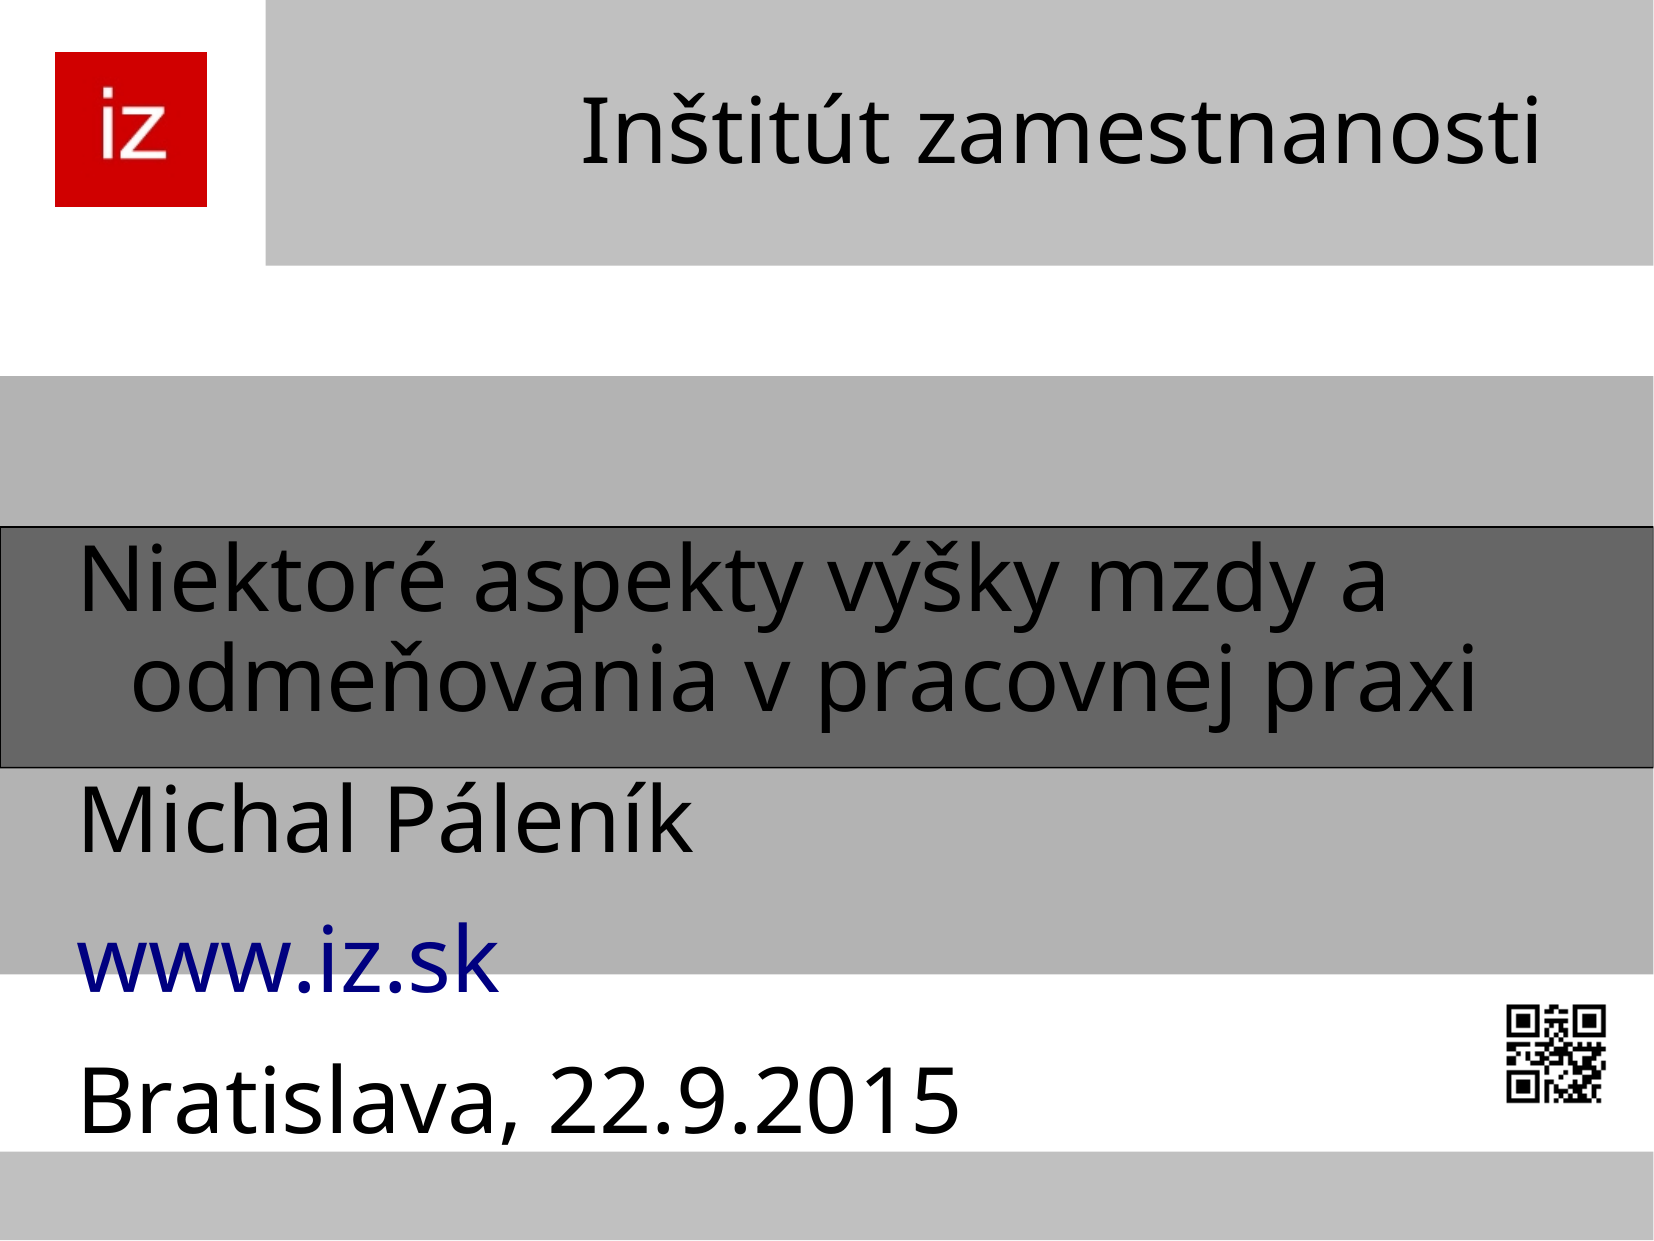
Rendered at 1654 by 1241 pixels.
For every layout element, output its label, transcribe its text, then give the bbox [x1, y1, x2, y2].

picture [55, 52, 207, 207]
title Inštitút zamestnanosti [561, 29, 1565, 237]
list Niektoré aspekty výšky mzdy a odmeňovania v pracovnej praxi Michal Páleník www.iz.sk Bratislava, 22.9.2015 [59, 531, 1506, 1077]
text_box [0, 376, 1654, 975]
picture [1488, 986, 1625, 1123]
